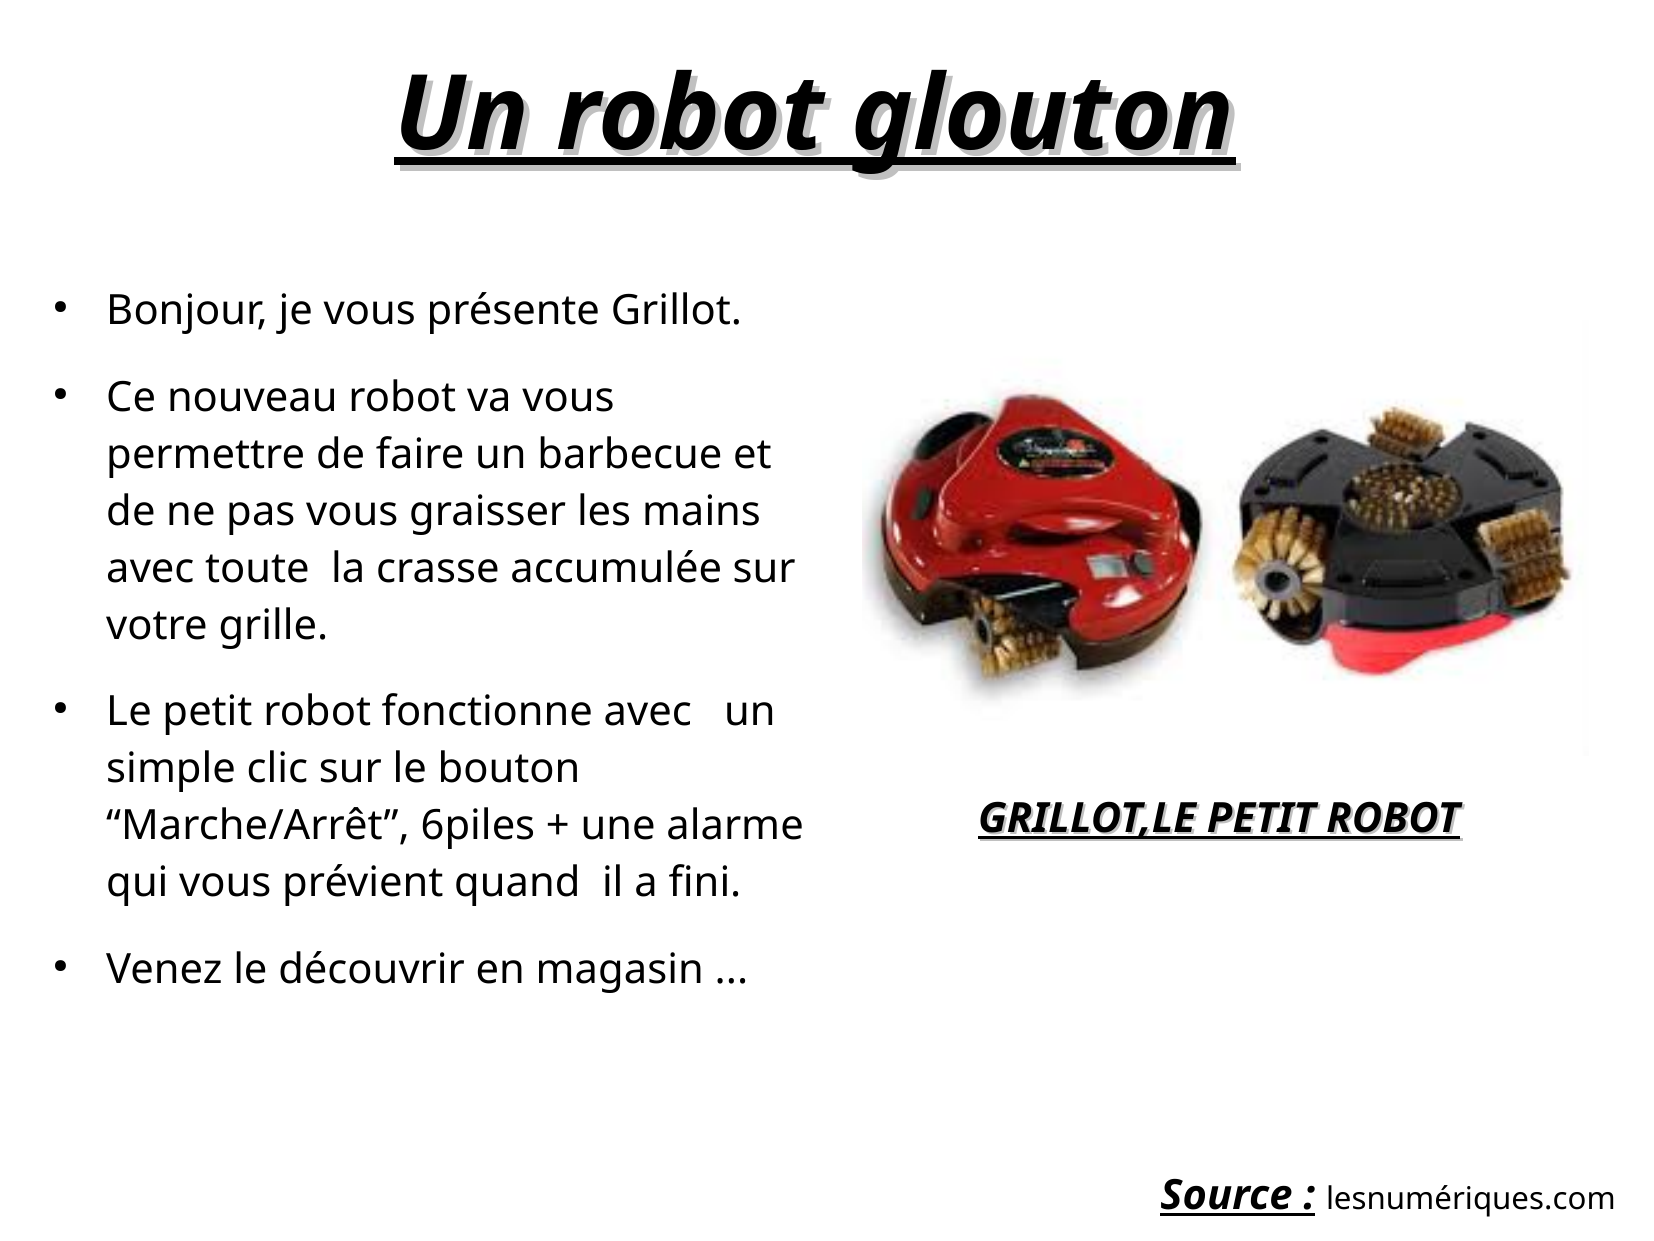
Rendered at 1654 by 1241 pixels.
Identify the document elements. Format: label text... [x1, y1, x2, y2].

title Un robot glouton [70, 5, 1559, 213]
list Bonjour, je vous présente Grillot. Ce nouveau robot va vous permettre de faire un barbecue et de ne pas vous graisser les mains avec toute la crasse accumulée sur votre grille. Le petit robot fonctionne avec un simple clic sur le bouton “Marche/Arrêt”, 6piles + une alarme qui vous prévient quand il a fini. Venez le découvrir en magasin ... [35, 279, 815, 1099]
picture [862, 320, 1589, 756]
text_box GRILLOT,LE PETIT ROBOT [963, 780, 1524, 842]
text_box Source : lesnumériques.com [1145, 1157, 1654, 1219]
